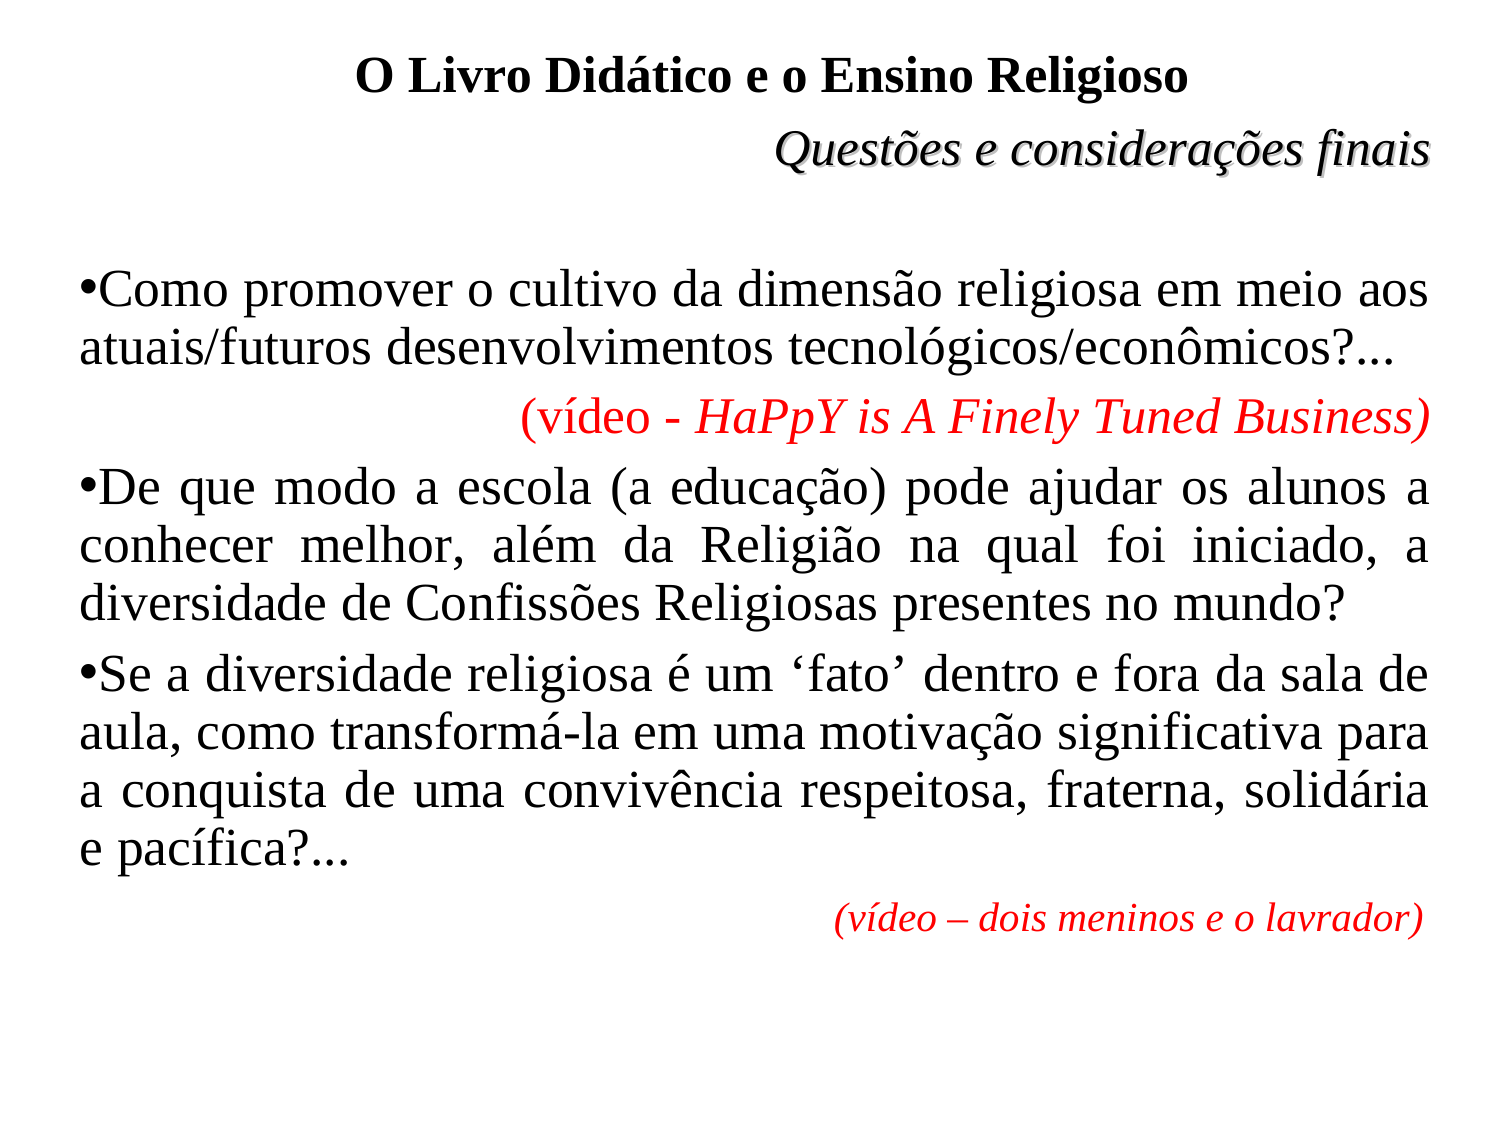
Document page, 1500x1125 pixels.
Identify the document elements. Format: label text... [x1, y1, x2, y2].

list Questões e considerações finais Como promover o cultivo da dimensão religiosa em meio aos atuais/futuros desenvolvimentos tecnológicos/econômicos?... (vídeo - HaPpY is A Finely Tuned Business) De que modo a escola (a educação) pode ajudar os alunos a conhecer melhor, além da Religião na qual foi iniciado, a diversidade de Confissões Religiosas presentes no mundo? Se a diversidade religiosa é um ‘fato’ dentro e fora da sala de aula, como transformá-la em uma motivação significativa para a conquista de uma convivência respeitosa, fraterna, solidária e pacífica?... (vídeo – dois meninos e o lavrador) [64, 113, 1447, 1012]
title O Livro Didático e o Ensino Religioso [112, 31, 1432, 112]
